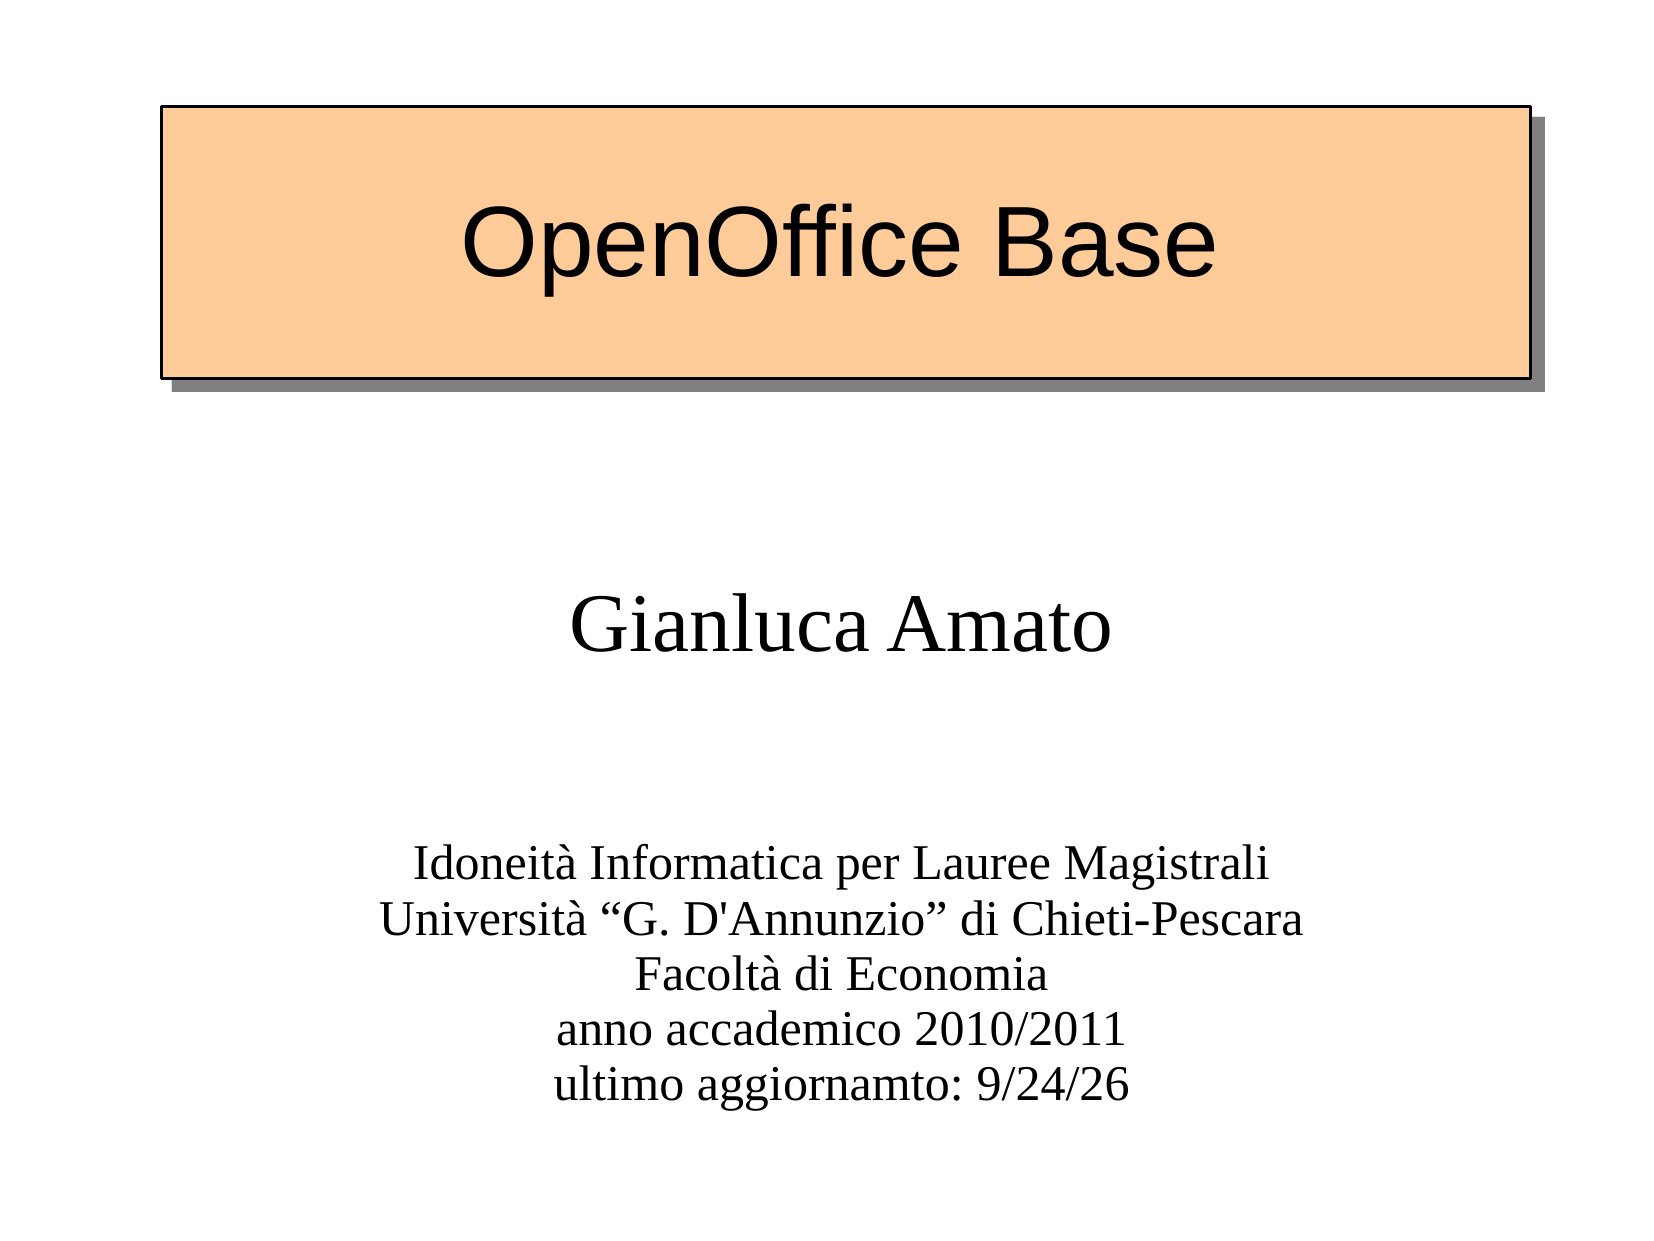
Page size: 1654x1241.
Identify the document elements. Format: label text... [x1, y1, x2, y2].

text_box OpenOffice Base [161, 106, 1531, 379]
text_box Gianluca Amato Idoneità Informatica per Lauree Magistrali Università “G. D'Annunzio” di Chieti-Pescara Facoltà di Economia anno accademico 2010/2011 ultimo aggiornamto: 4/18/11 [245, 569, 1438, 1120]
